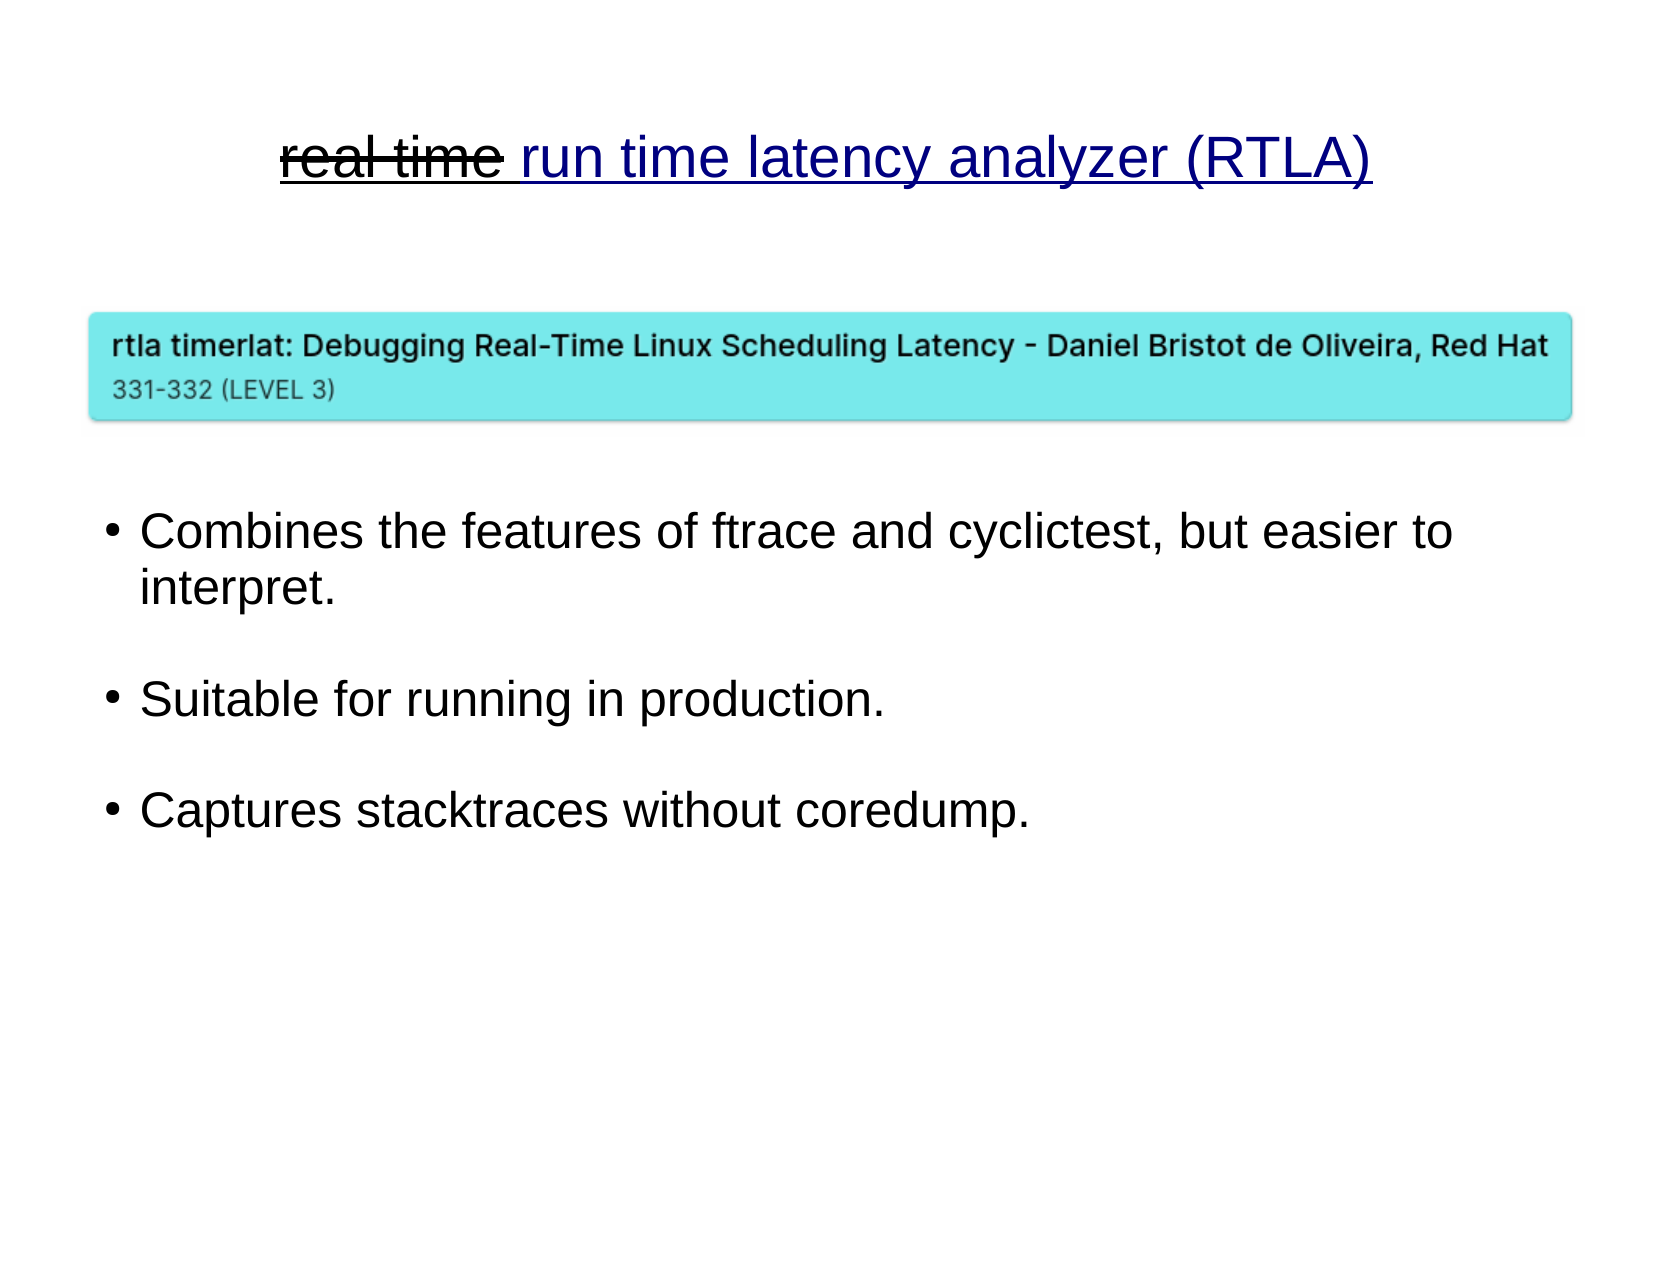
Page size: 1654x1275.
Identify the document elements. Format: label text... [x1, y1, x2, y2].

picture [81, 306, 1585, 437]
title real time run time latency analyzer (RTLA) [82, 50, 1571, 264]
text_box Combines the features of ftrace and cyclictest, but easier to interpret. Suitable for running in production. Captures stacktraces without coredump. [89, 496, 1530, 899]
